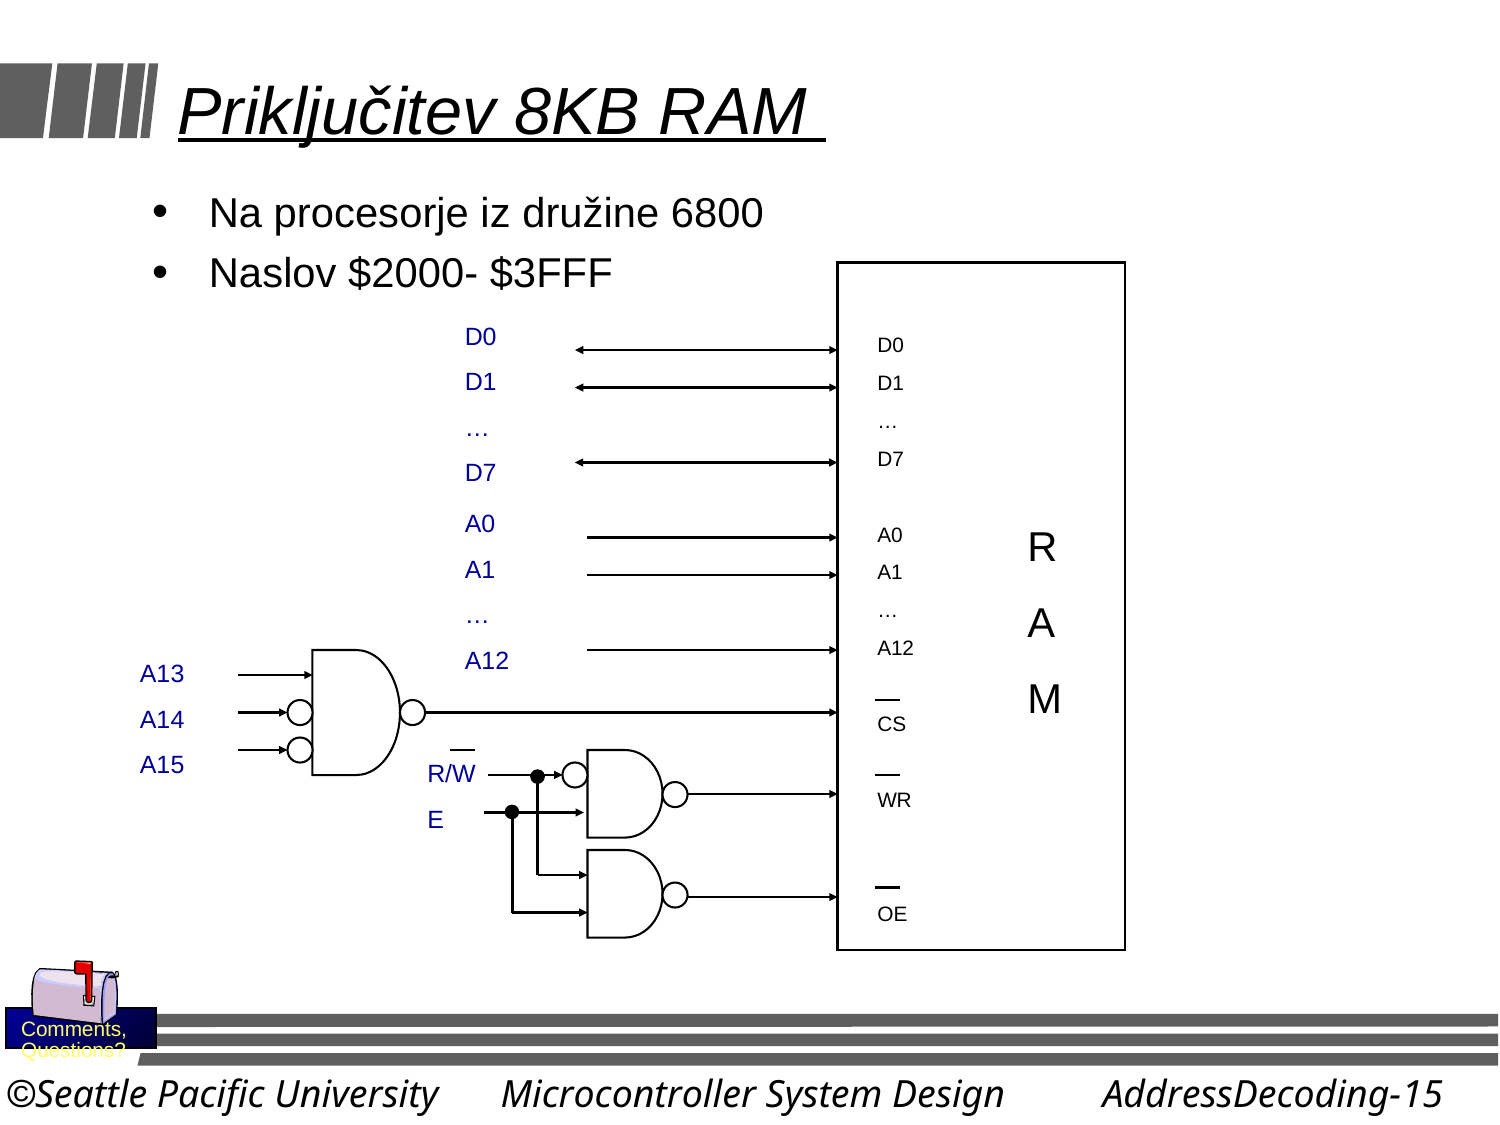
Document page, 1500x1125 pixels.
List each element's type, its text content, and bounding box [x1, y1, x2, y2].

text_box R/W E [412, 749, 513, 841]
text_box [587, 849, 688, 938]
text_box R A M [1012, 512, 1088, 730]
text_box D0 D1 … D7 [449, 312, 563, 495]
text_box [562, 750, 688, 838]
text_box A13 A14 A15 [124, 650, 213, 787]
text_box D0 D1 … D7 A0 A1 … A12 CS WR OE [862, 323, 963, 934]
list Na procesorje iz družine 6800 Naslov $2000- $3FFF [137, 178, 1486, 976]
text_box [531, 770, 544, 783]
text_box [837, 262, 1126, 951]
title Priključitev 8KB RAM [162, 60, 1498, 156]
text_box [287, 650, 426, 776]
text_box A0 A1 … A12 [450, 499, 526, 682]
text_box [513, 805, 519, 818]
